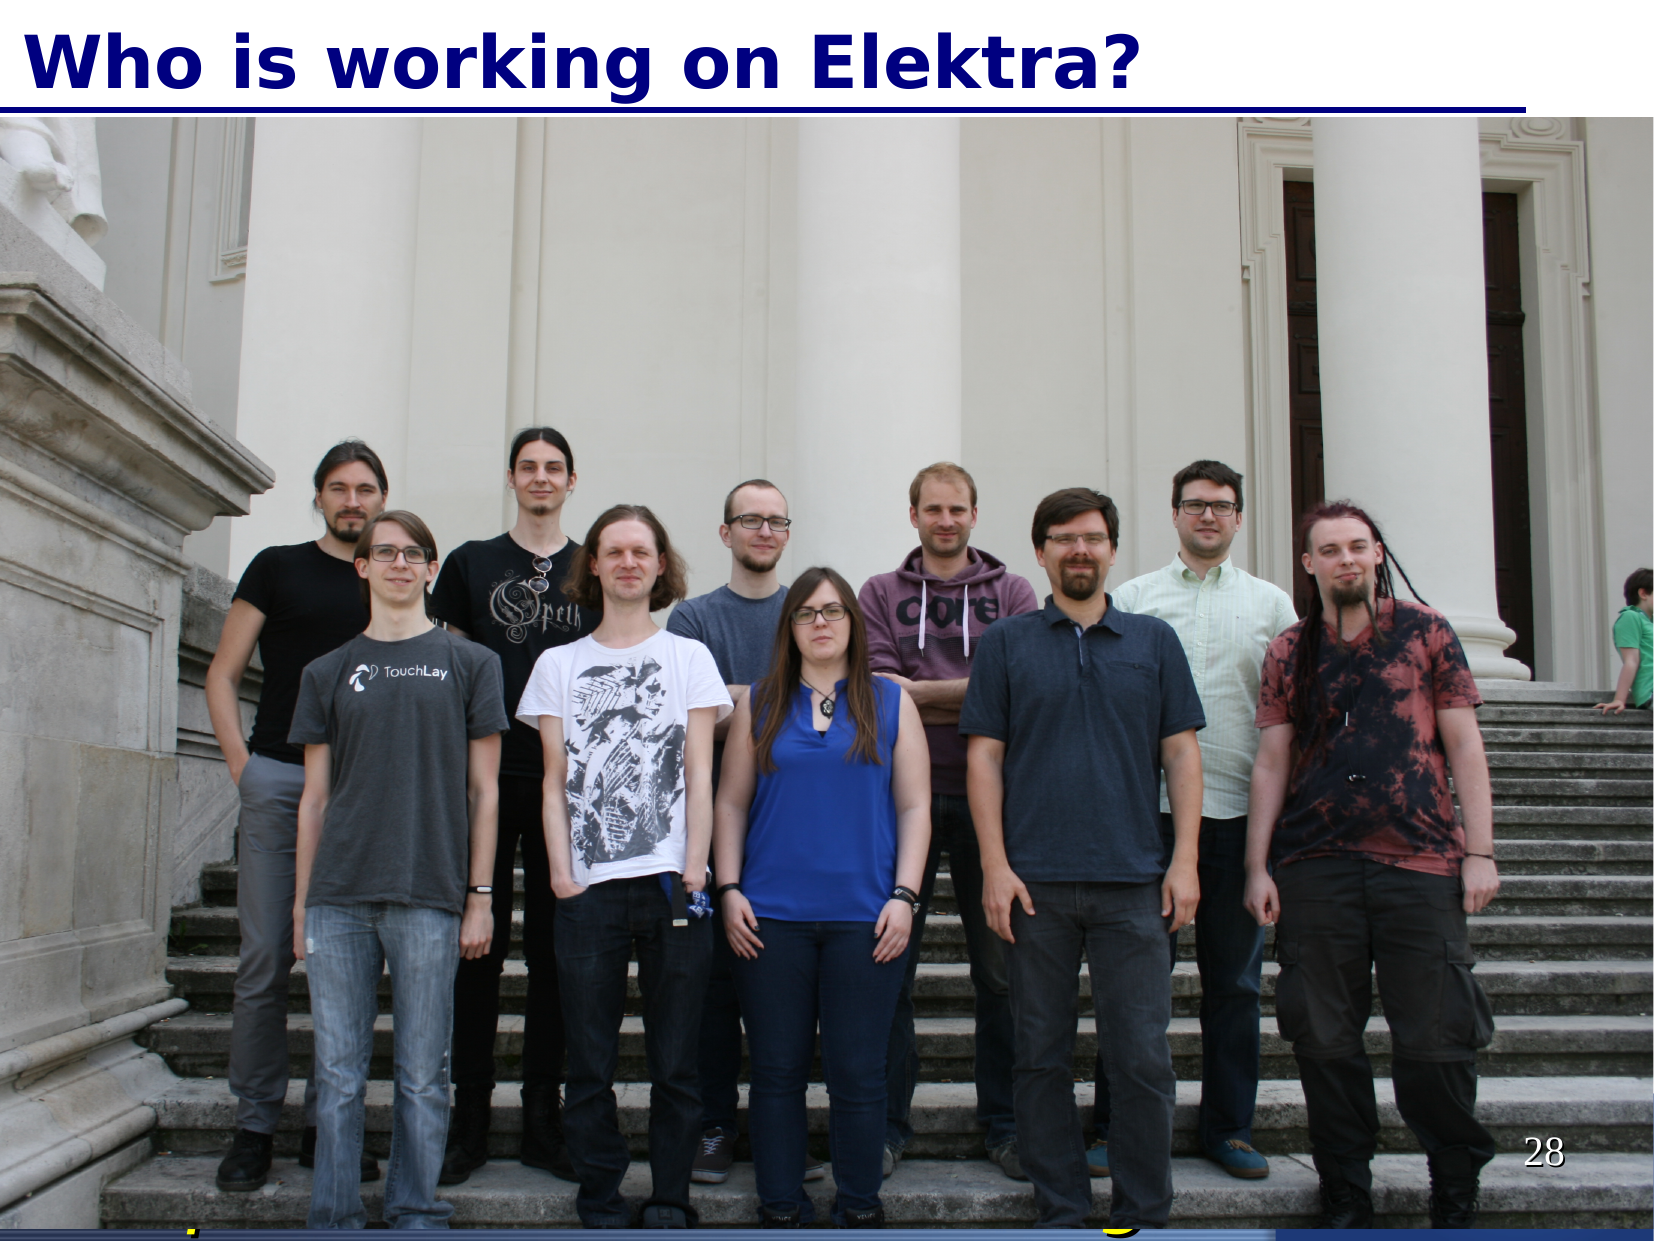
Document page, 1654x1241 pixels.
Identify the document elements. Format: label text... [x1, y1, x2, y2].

text_box Who is working on Elektra? [22, 14, 1611, 111]
text_box <Foliennummer> [1248, 1122, 1566, 1178]
picture [0, 109, 1654, 1241]
